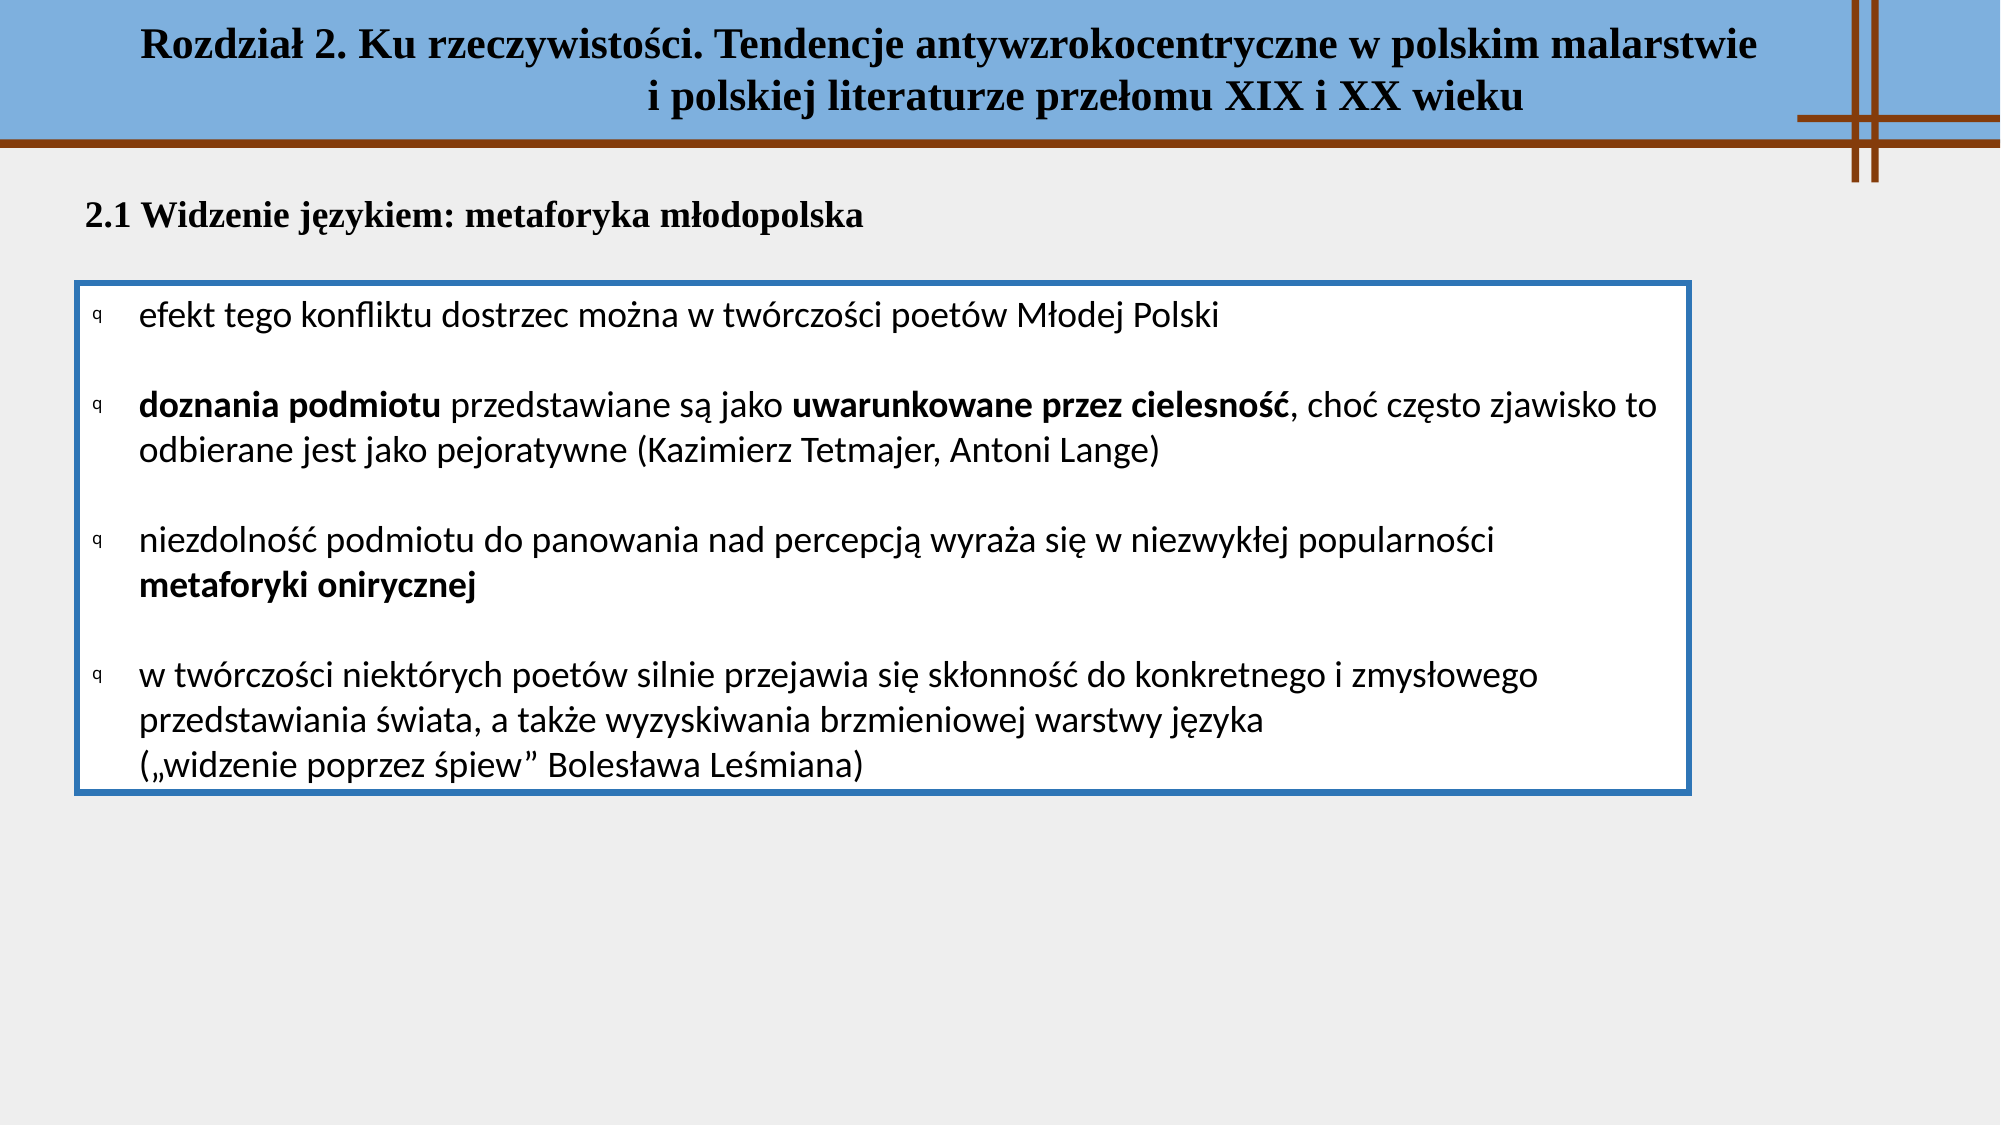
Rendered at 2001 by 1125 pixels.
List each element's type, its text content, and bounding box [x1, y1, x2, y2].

text_box efekt tego konfliktu dostrzec można w twórczości poetów Młodej Polski doznania podmiotu przedstawiane są jako uwarunkowane przez cielesność, choć często zjawisko to odbierane jest jako pejoratywne (Kazimierz Tetmajer, Antoni Lange) niezdolność podmiotu do panowania nad percepcją wyraża się w niezwykłej popularności metaforyki onirycznej w twórczości niektórych poetów silnie przejawia się skłonność do konkretnego i zmysłowego przedstawiania świata, a także wyzyskiwania brzmieniowej warstwy języka („widzenie poprzez śpiew” Bolesława Leśmiana) [77, 282, 1689, 793]
text_box Rozdział 2. Ku rzeczywistości. Tendencje antywzrokocentryczne w polskim malarstwie i polskiej literaturze przełomu XIX i XX wieku [122, 7, 1810, 127]
text_box 2.1 Widzenie językiem: metaforyka młodopolska [66, 182, 880, 243]
text_box [0, 0, 2001, 183]
